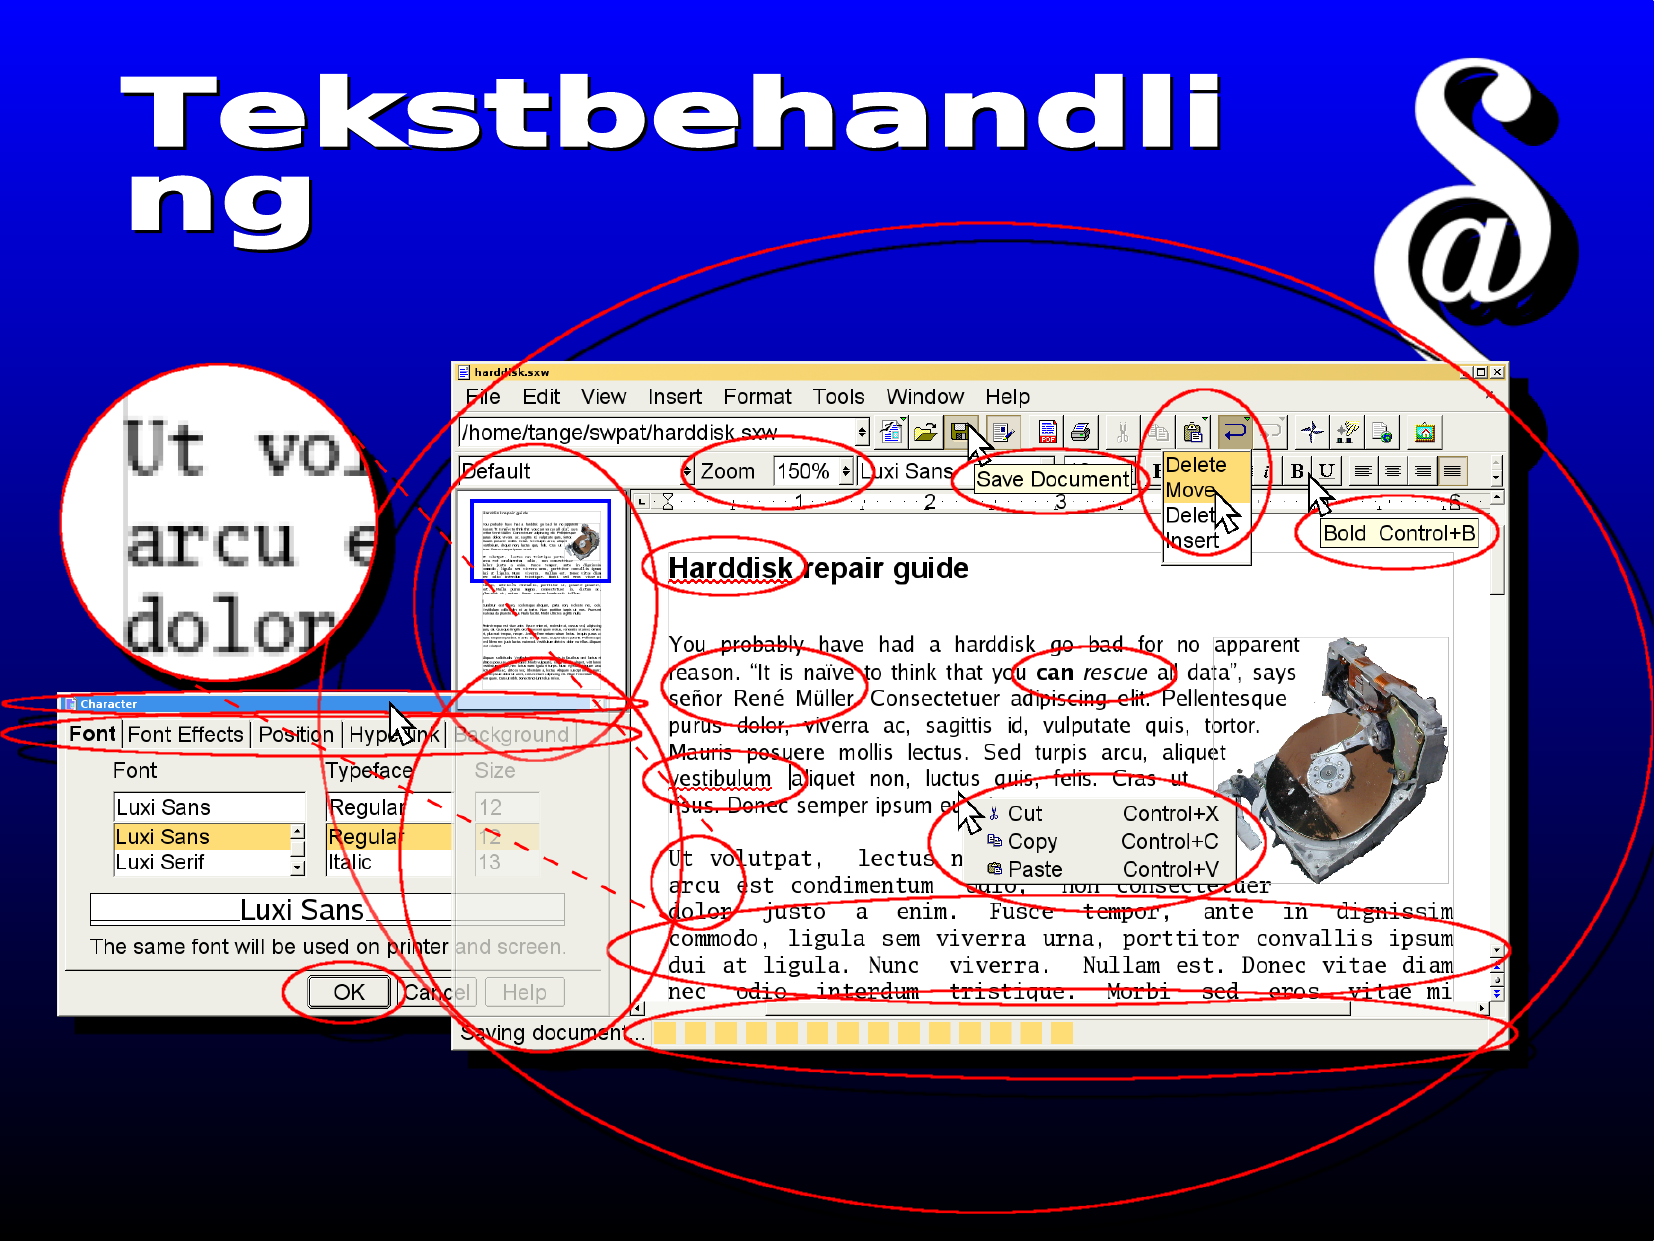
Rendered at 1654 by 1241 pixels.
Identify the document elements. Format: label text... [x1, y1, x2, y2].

picture [0, 44, 1654, 1214]
title Tekstbehandling [121, 99, 1281, 221]
